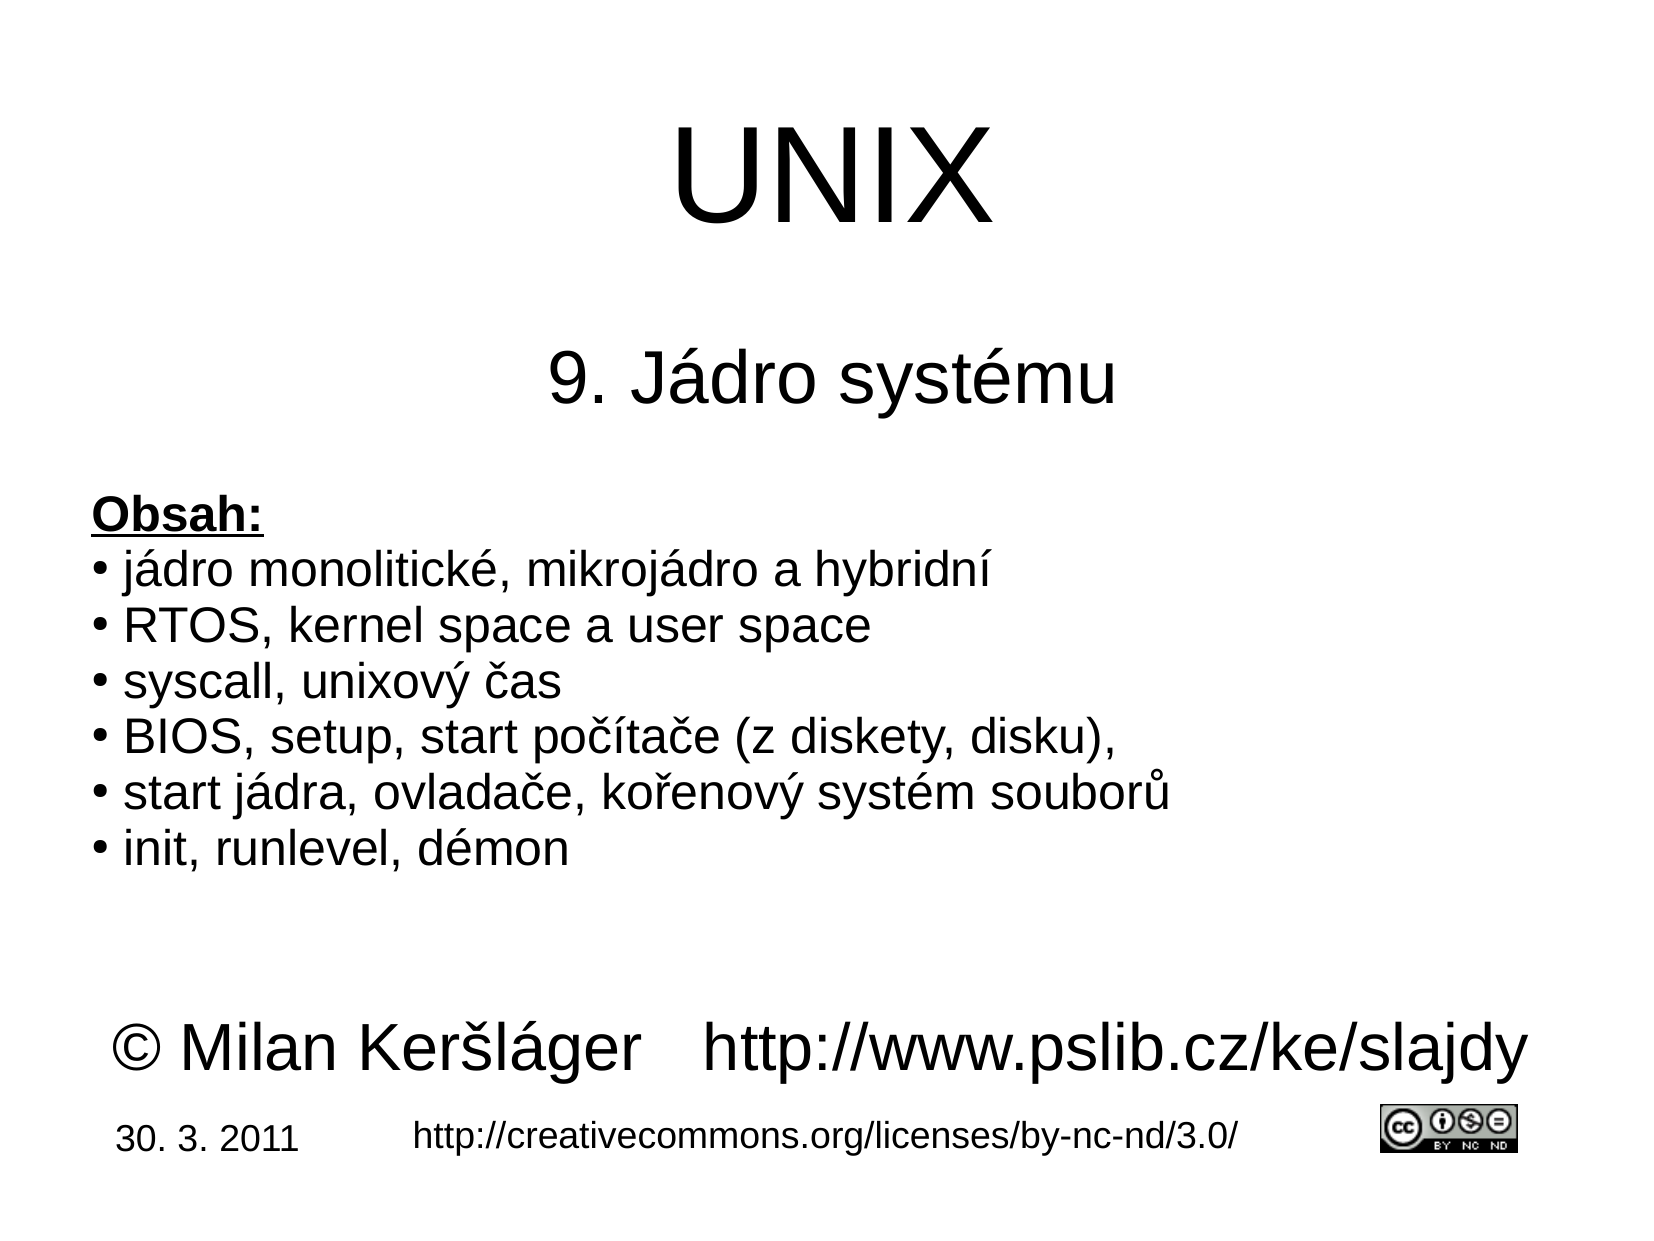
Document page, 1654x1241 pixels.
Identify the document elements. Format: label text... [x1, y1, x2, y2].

text_box Obsah: jádro monolitické, mikrojádro a hybridní RTOS, kernel space a user space syscall, unixový čas BIOS, setup, start počítače (z diskety, disku), start jádra, ovladače, kořenový systém souborů init, runlevel, démon [76, 478, 1583, 884]
list © Milan Keršláger http://www.pslib.cz/ke/slajdy [76, 1009, 1565, 1087]
text_box http://creativecommons.org/licenses/by-nc-nd/3.0/ [339, 1107, 1313, 1165]
text_box 30.3.2011 [100, 1110, 337, 1168]
title UNIX 9. Jádro systému [88, 56, 1577, 461]
picture [1380, 1104, 1518, 1153]
